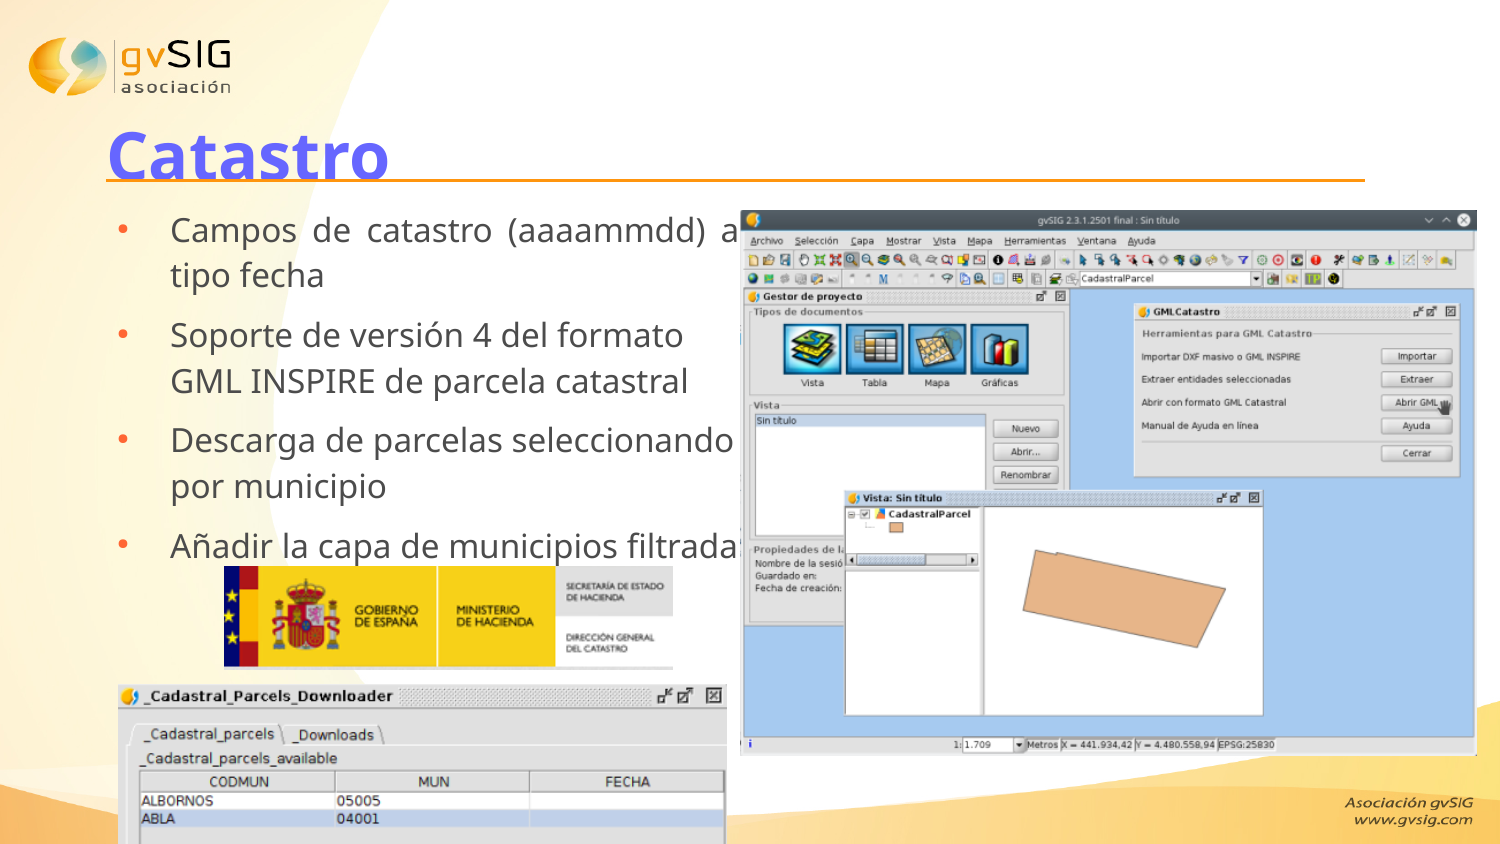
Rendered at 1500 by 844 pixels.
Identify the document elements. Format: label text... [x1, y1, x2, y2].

picture [0, 0, 1500, 844]
list Campos de catastro (aaaammdd) a tipo fecha Soporte de versión 4 del formato GML INSPIRE de parcela catastral Descarga de parcelas seleccionando por municipio Añadir la capa de municipios filtrada [99, 129, 741, 770]
title Catastro [106, 115, 1457, 193]
